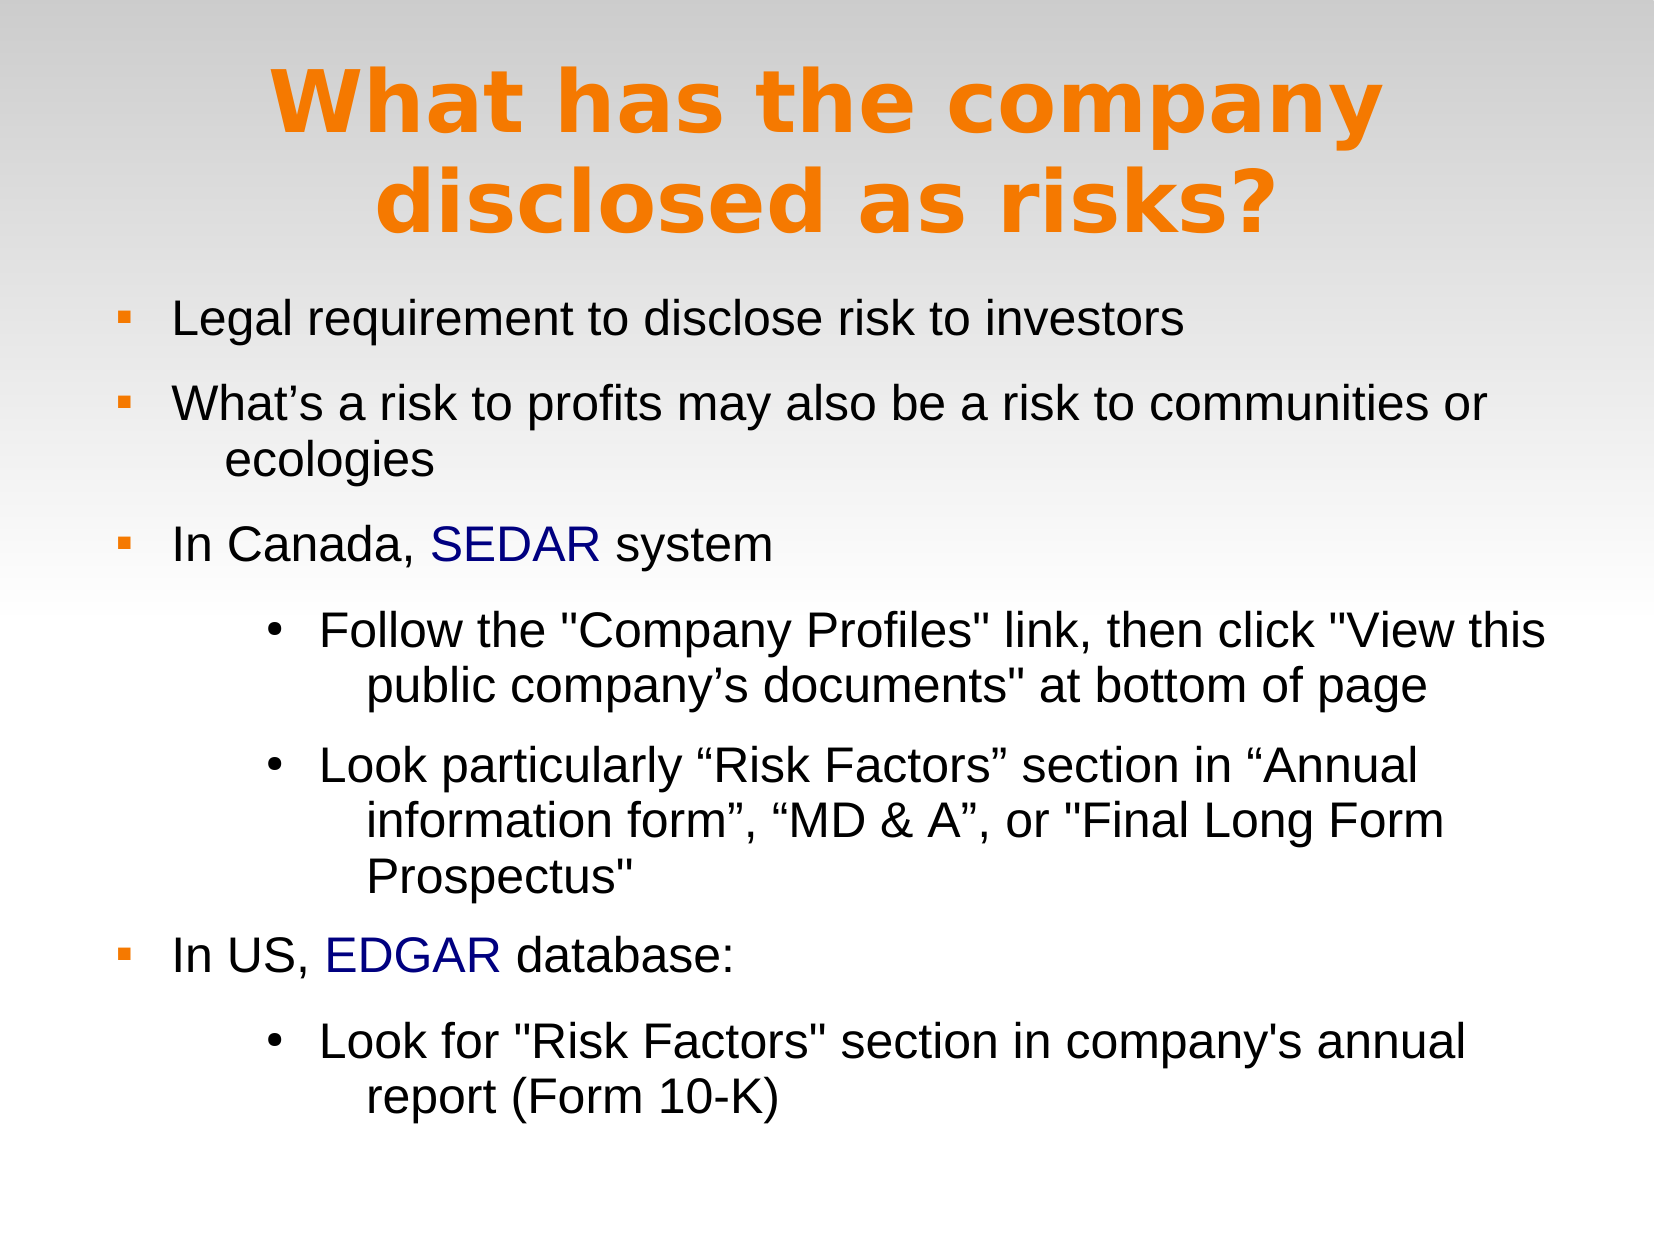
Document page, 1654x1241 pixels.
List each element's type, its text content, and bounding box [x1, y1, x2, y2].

list Legal requirement to disclose risk to investors What’s a risk to profits may also be a risk to communities or ecologies In Canada, SEDAR system Follow the "Company Profiles" link, then click "View this public company’s documents" at bottom of page Look particularly “Risk Factors” section in “Annual information form”, “MD & A”, or "Final Long Form Prospectus" In US, EDGAR database: Look for "Risk Factors" section in company's annual report (Form 10-K) [82, 290, 1571, 1125]
title What has the company disclosed as risks? [82, 49, 1571, 257]
